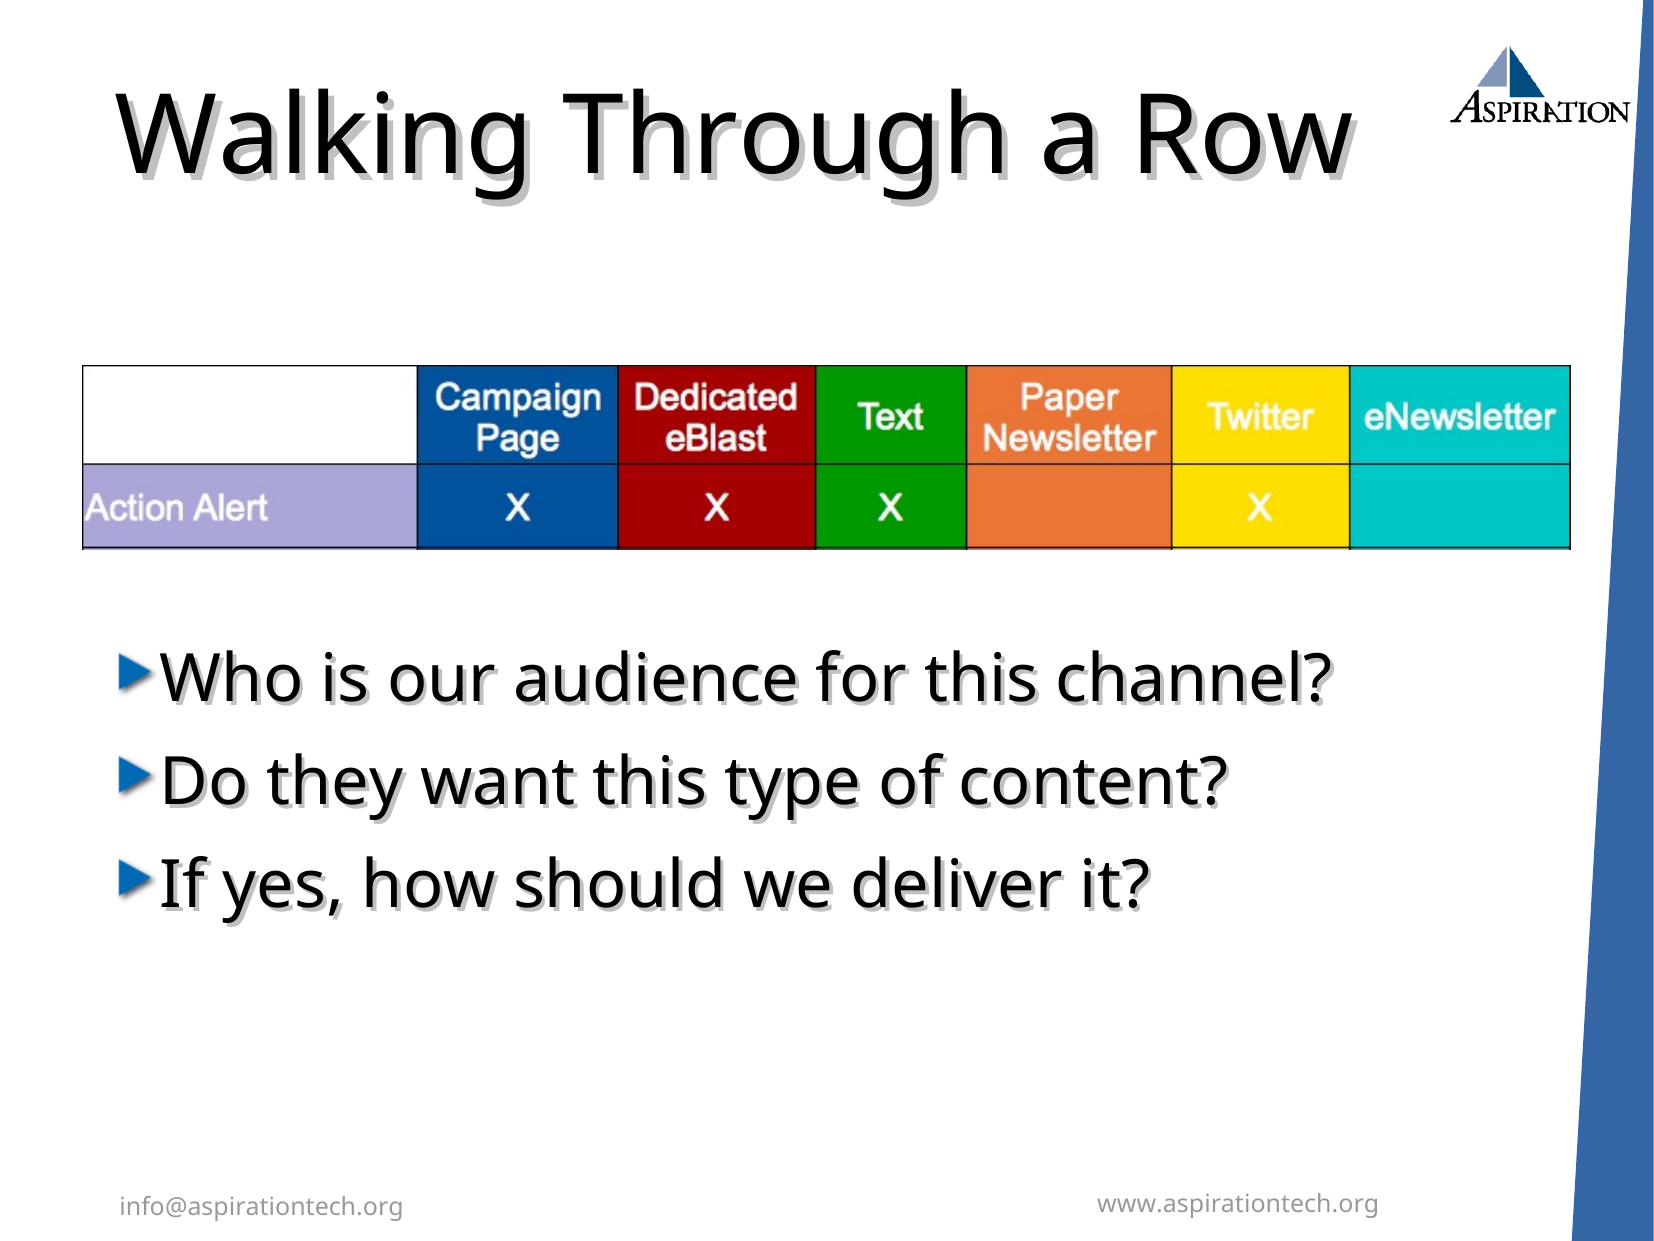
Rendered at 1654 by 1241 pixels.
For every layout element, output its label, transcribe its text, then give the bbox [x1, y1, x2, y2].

list Who is our audience for this channel? Do they want this type of content? If yes, how should we deliver it? [54, 630, 1596, 921]
picture [1450, 46, 1631, 132]
title Walking Through a Row [54, 21, 1415, 227]
picture [82, 365, 1571, 550]
